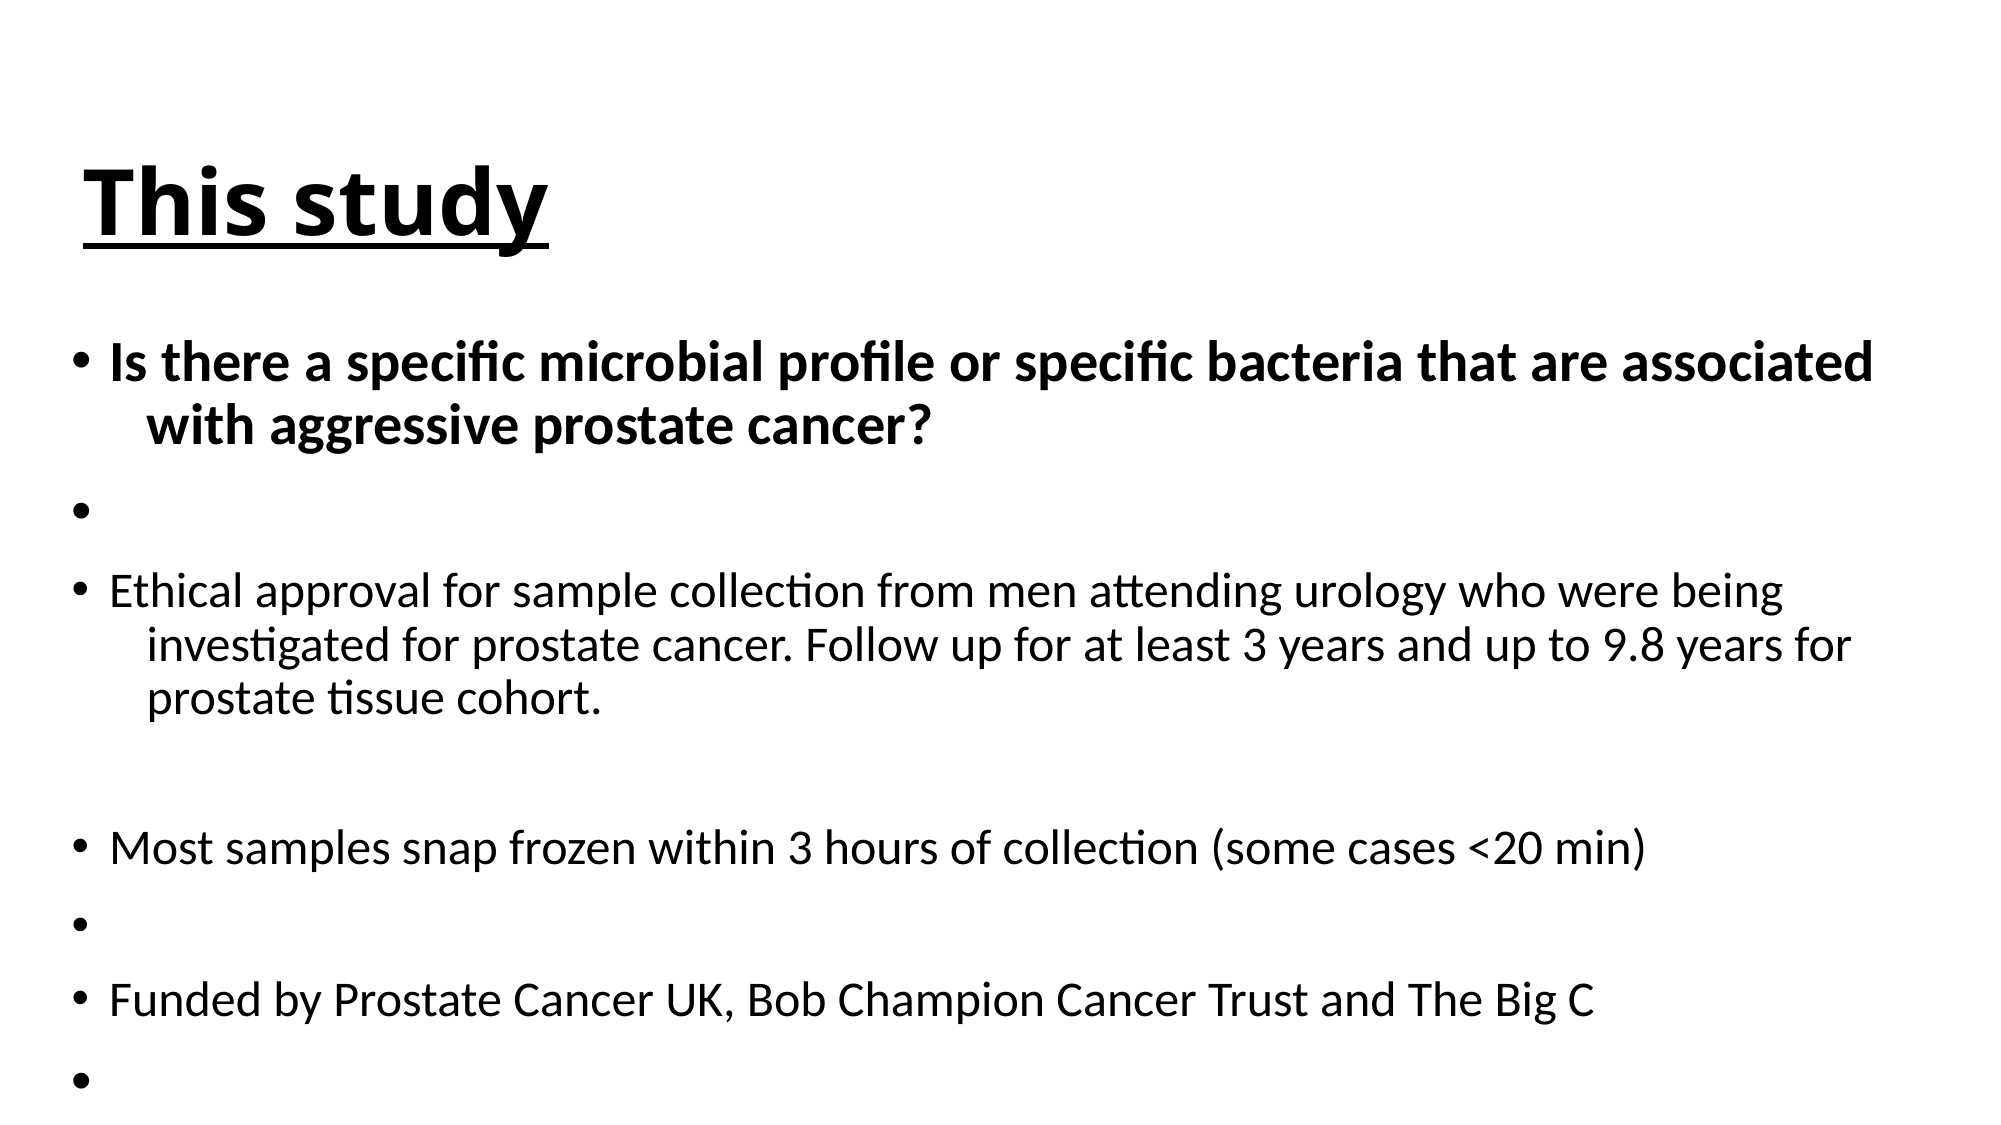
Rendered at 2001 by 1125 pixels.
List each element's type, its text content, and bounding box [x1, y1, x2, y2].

title This study [67, 97, 1793, 315]
list Is there a specific microbial profile or specific bacteria that are associated with aggressive prostate cancer? Ethical approval for sample collection from men attending urology who were being investigated for prostate cancer. Follow up for at least 3 years and up to 9.8 years for prostate tissue cohort. Most samples snap frozen within 3 hours of collection (some cases <20 min) Funded by Prostate Cancer UK, Bob Champion Cancer Trust and The Big C [56, 324, 1946, 1038]
